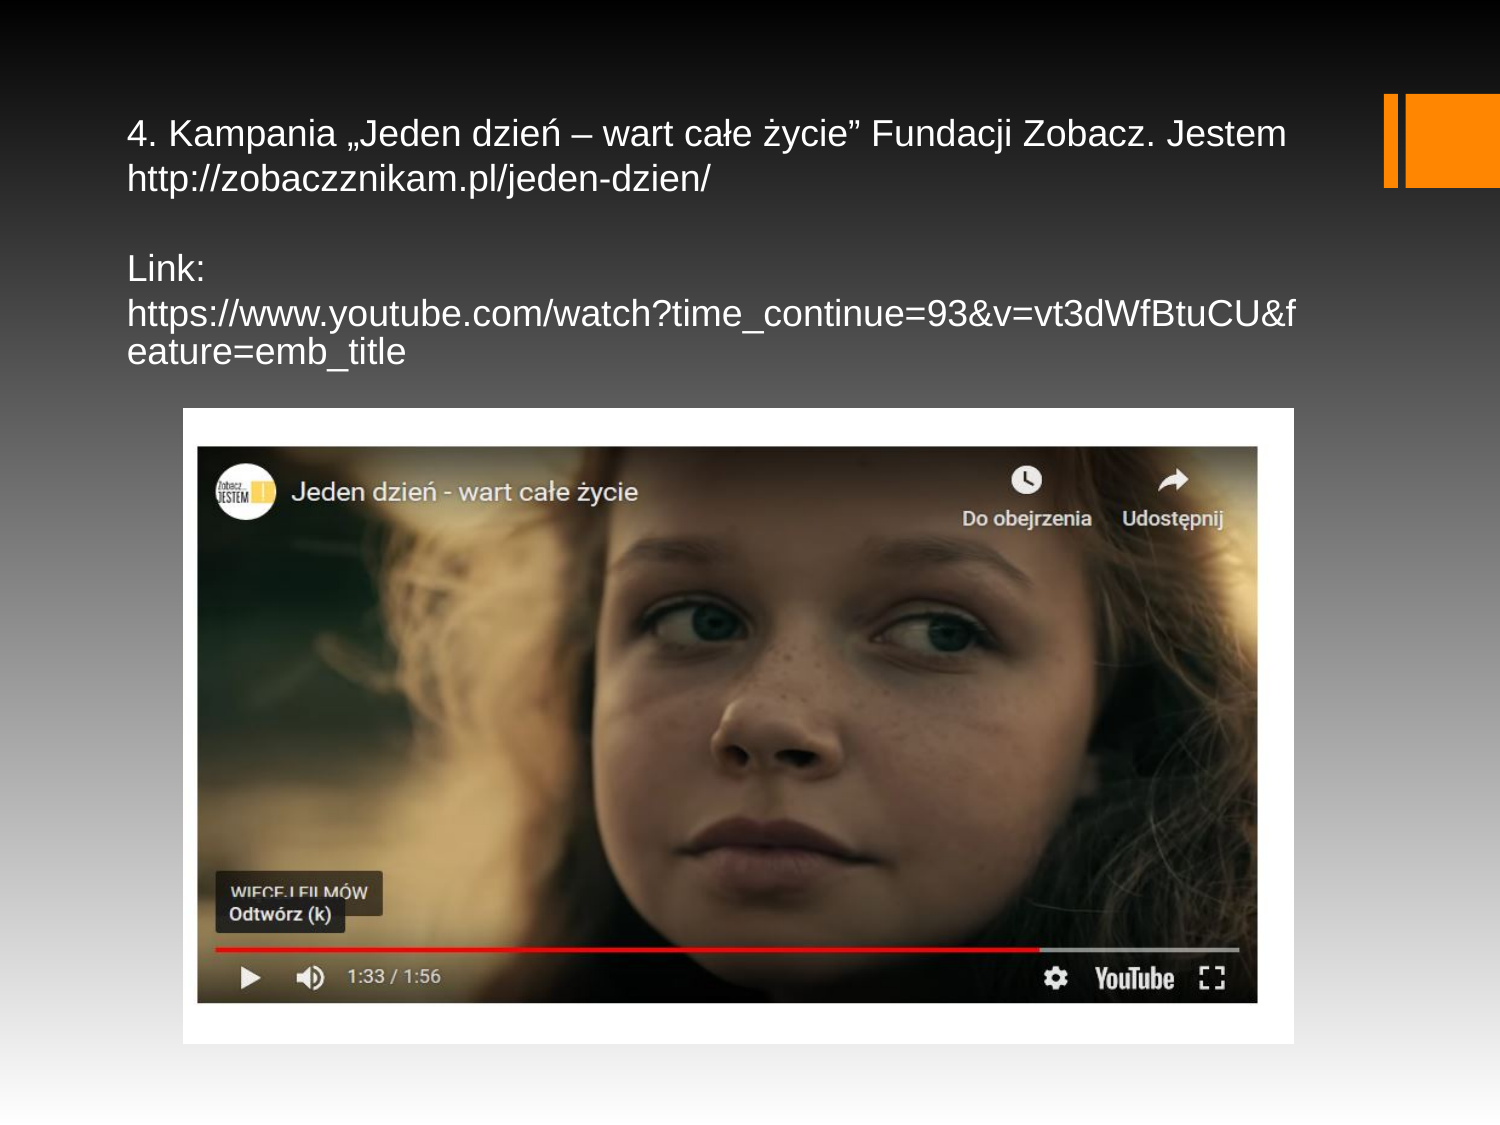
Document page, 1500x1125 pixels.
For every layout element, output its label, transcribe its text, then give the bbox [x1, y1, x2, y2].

text_box 4. Kampania „Jeden dzień – wart całe życie” Fundacji Zobacz. Jestem http://zobaczznikam.pl/jeden-dzien/ Link: https://www.youtube.com/watch?time_continue=93&v=vt3dWfBtuCU&feature=emb_title [112, 101, 1329, 477]
picture [183, 408, 1294, 1044]
